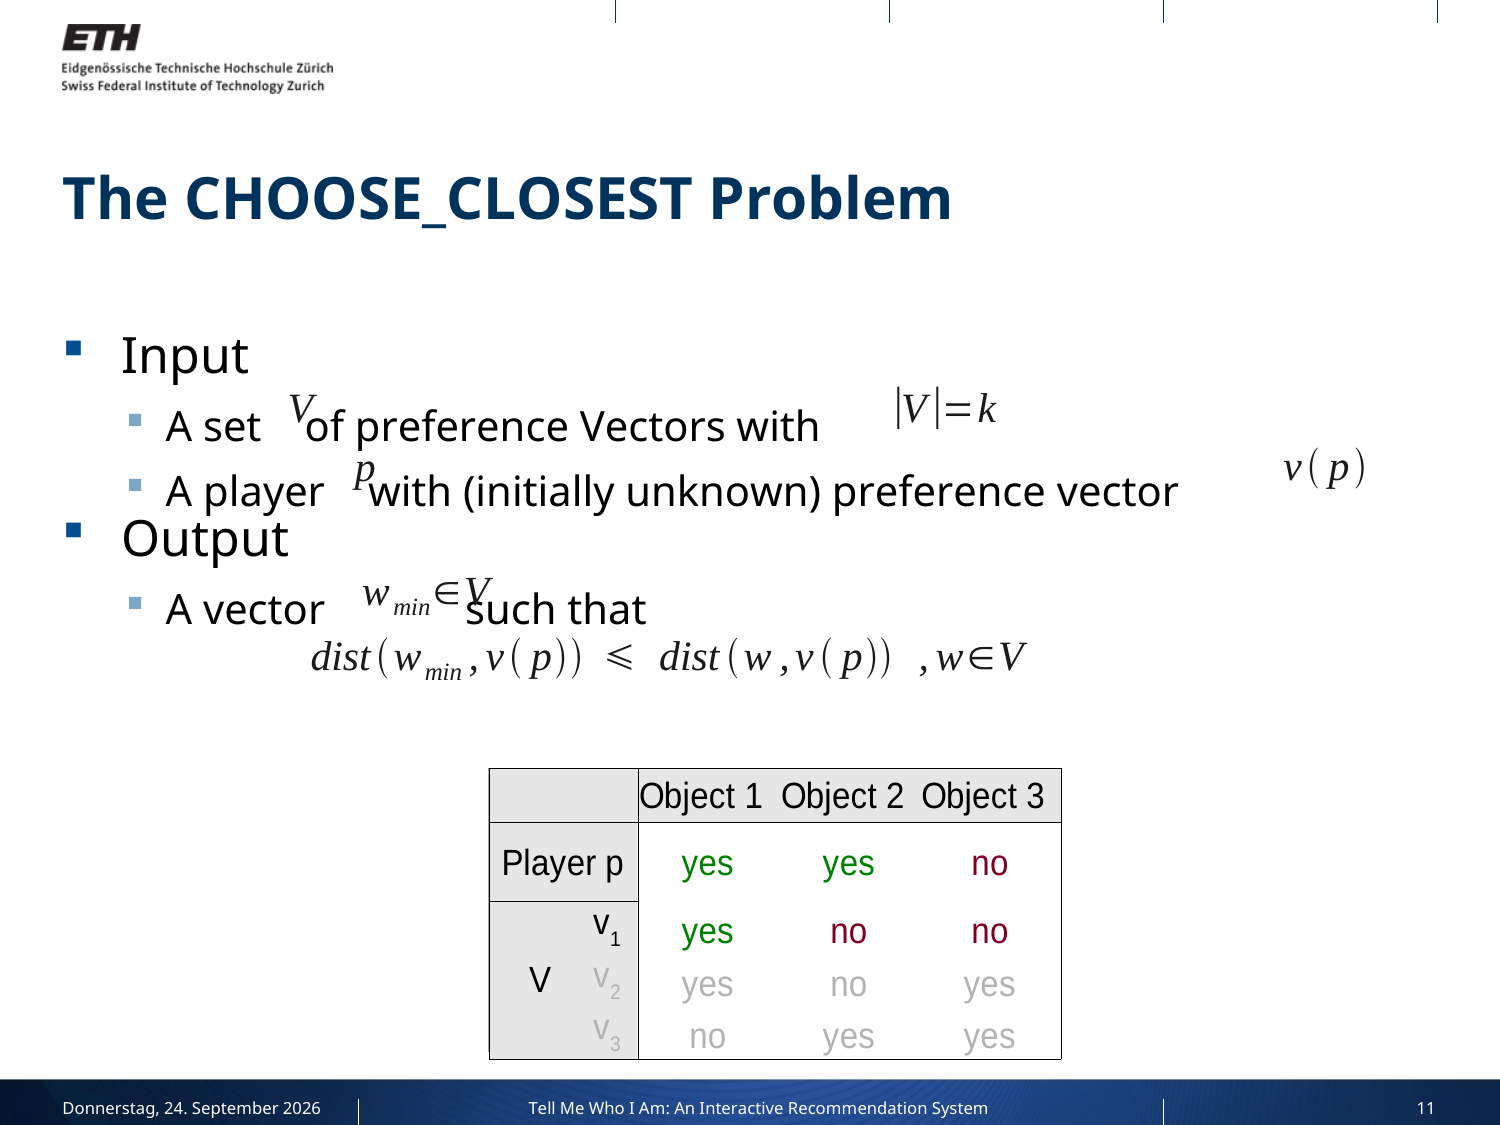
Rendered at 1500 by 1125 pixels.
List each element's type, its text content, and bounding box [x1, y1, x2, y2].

chart [281, 384, 319, 432]
chart [883, 384, 1002, 432]
list Input A set of preference Vectors with A player with (initially unknown) preference vector [62, 319, 1438, 709]
chart [302, 633, 1030, 686]
chart [1275, 442, 1372, 491]
chart [342, 443, 383, 491]
picture [0, 1078, 1500, 1125]
list Output A vector such that [62, 709, 1438, 892]
picture [62, 24, 333, 94]
title The CHOOSE_CLOSEST Problem [62, 157, 1438, 281]
chart [354, 568, 495, 621]
chart [488, 767, 1064, 1061]
